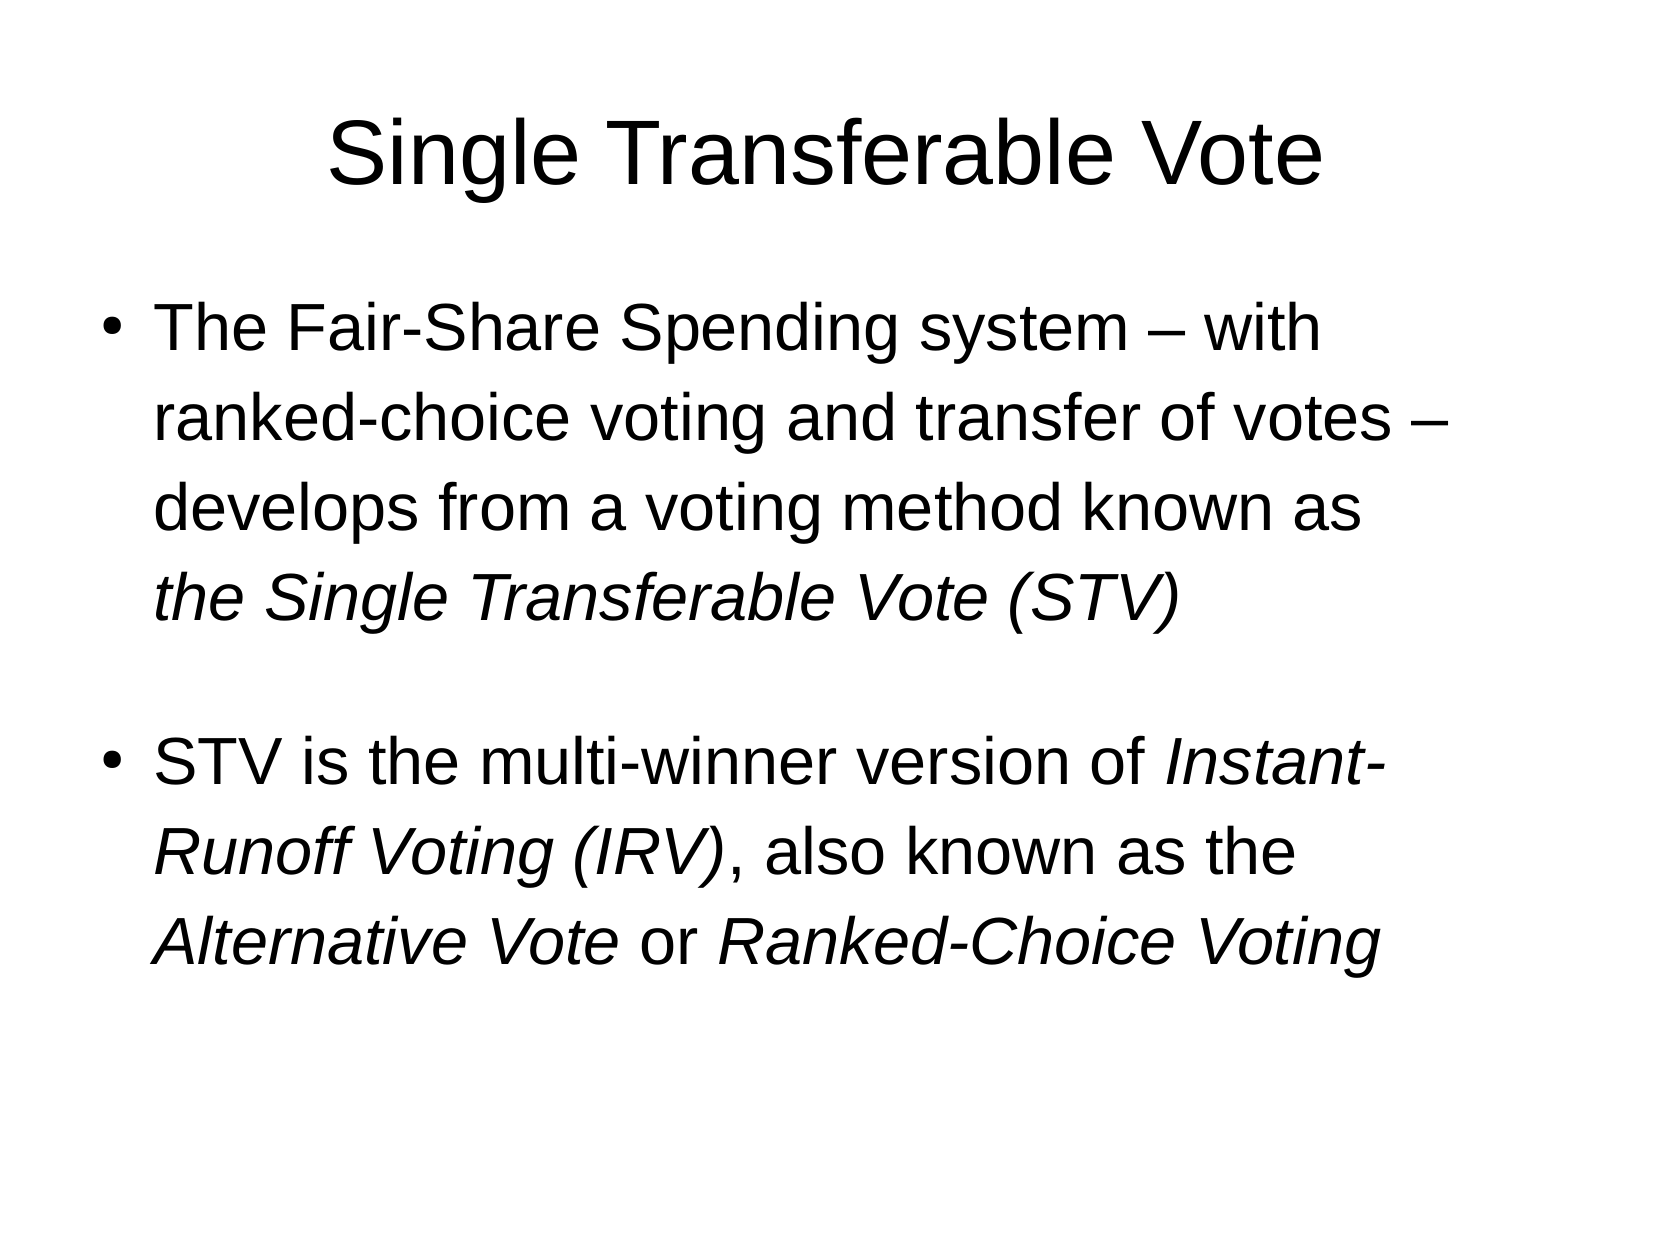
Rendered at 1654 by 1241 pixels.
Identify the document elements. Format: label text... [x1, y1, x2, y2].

title Single Transferable Vote [82, 49, 1571, 257]
list The Fair-Share Spending system – with ranked-choice voting and transfer of votes – develops from a voting method known as the Single Transferable Vote (STV) STV is the multi-winner version of Instant-Runoff Voting (IRV), also known as the Alternative Vote or Ranked-Choice Voting [82, 290, 1571, 1109]
